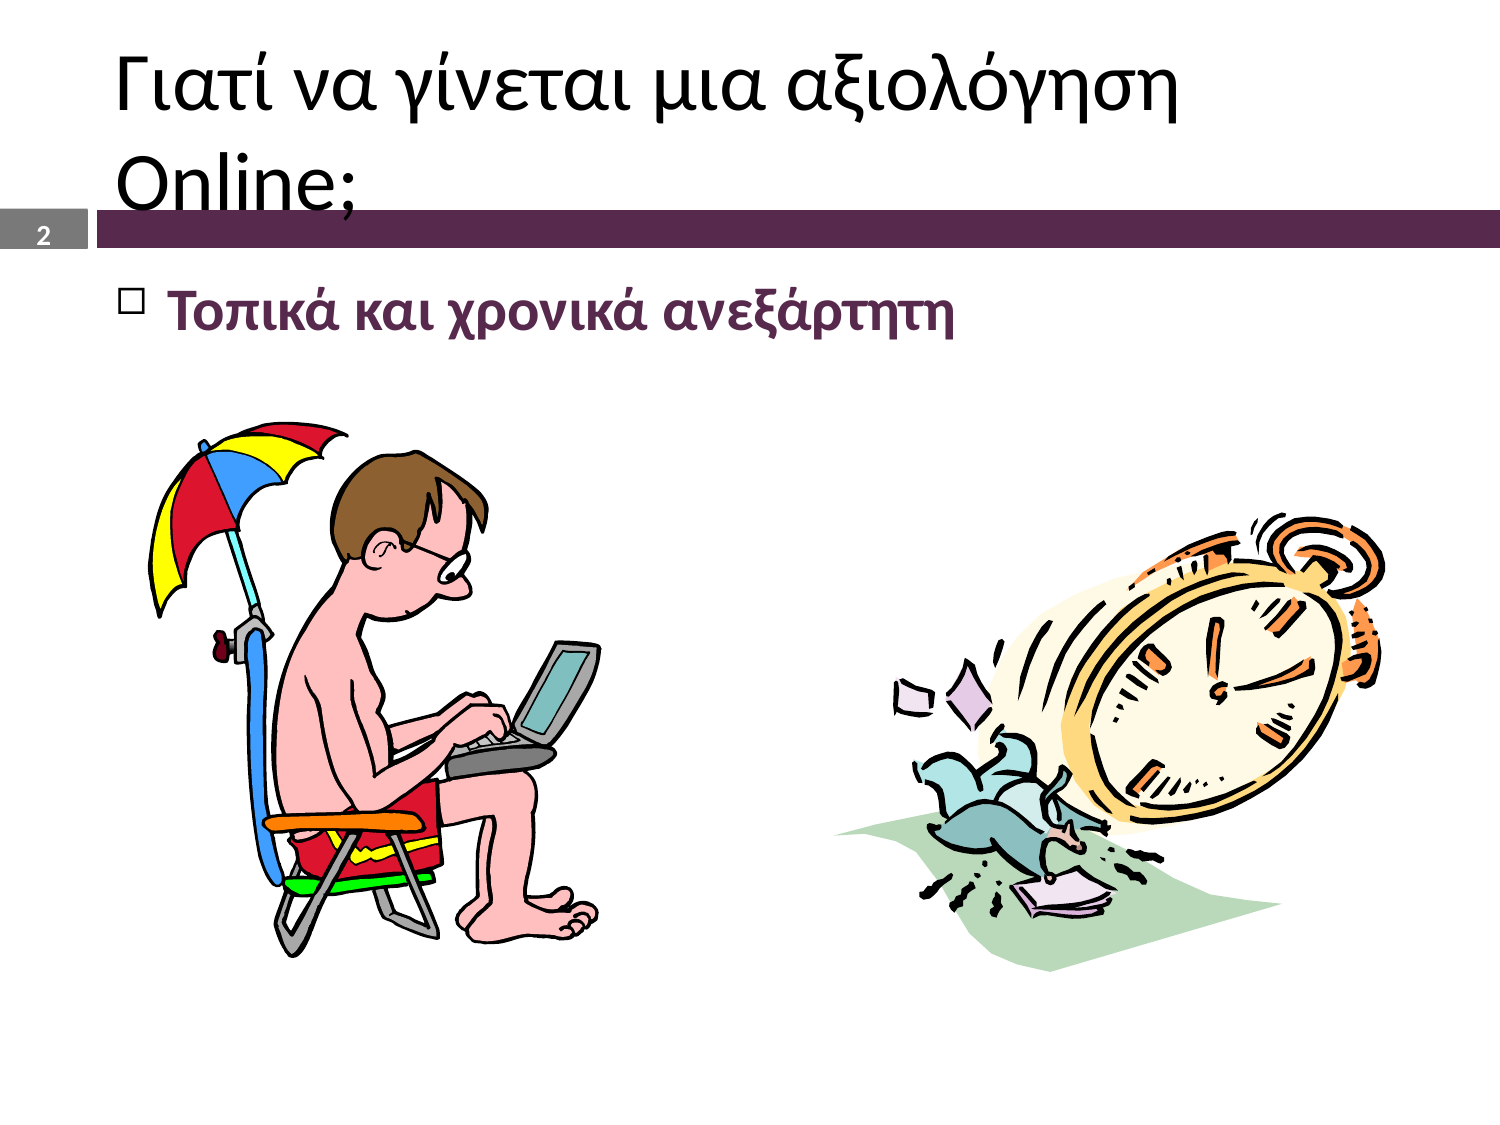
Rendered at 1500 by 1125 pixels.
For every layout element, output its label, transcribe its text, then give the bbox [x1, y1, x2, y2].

list Τοπικά και χρονικά ανεξάρτητη [100, 262, 1438, 398]
picture [833, 509, 1390, 976]
chart [147, 420, 603, 959]
title Γιατί να γίνεται μια αξιολόγηση Online; [100, 19, 1438, 182]
text_box 2 [0, 208, 88, 249]
